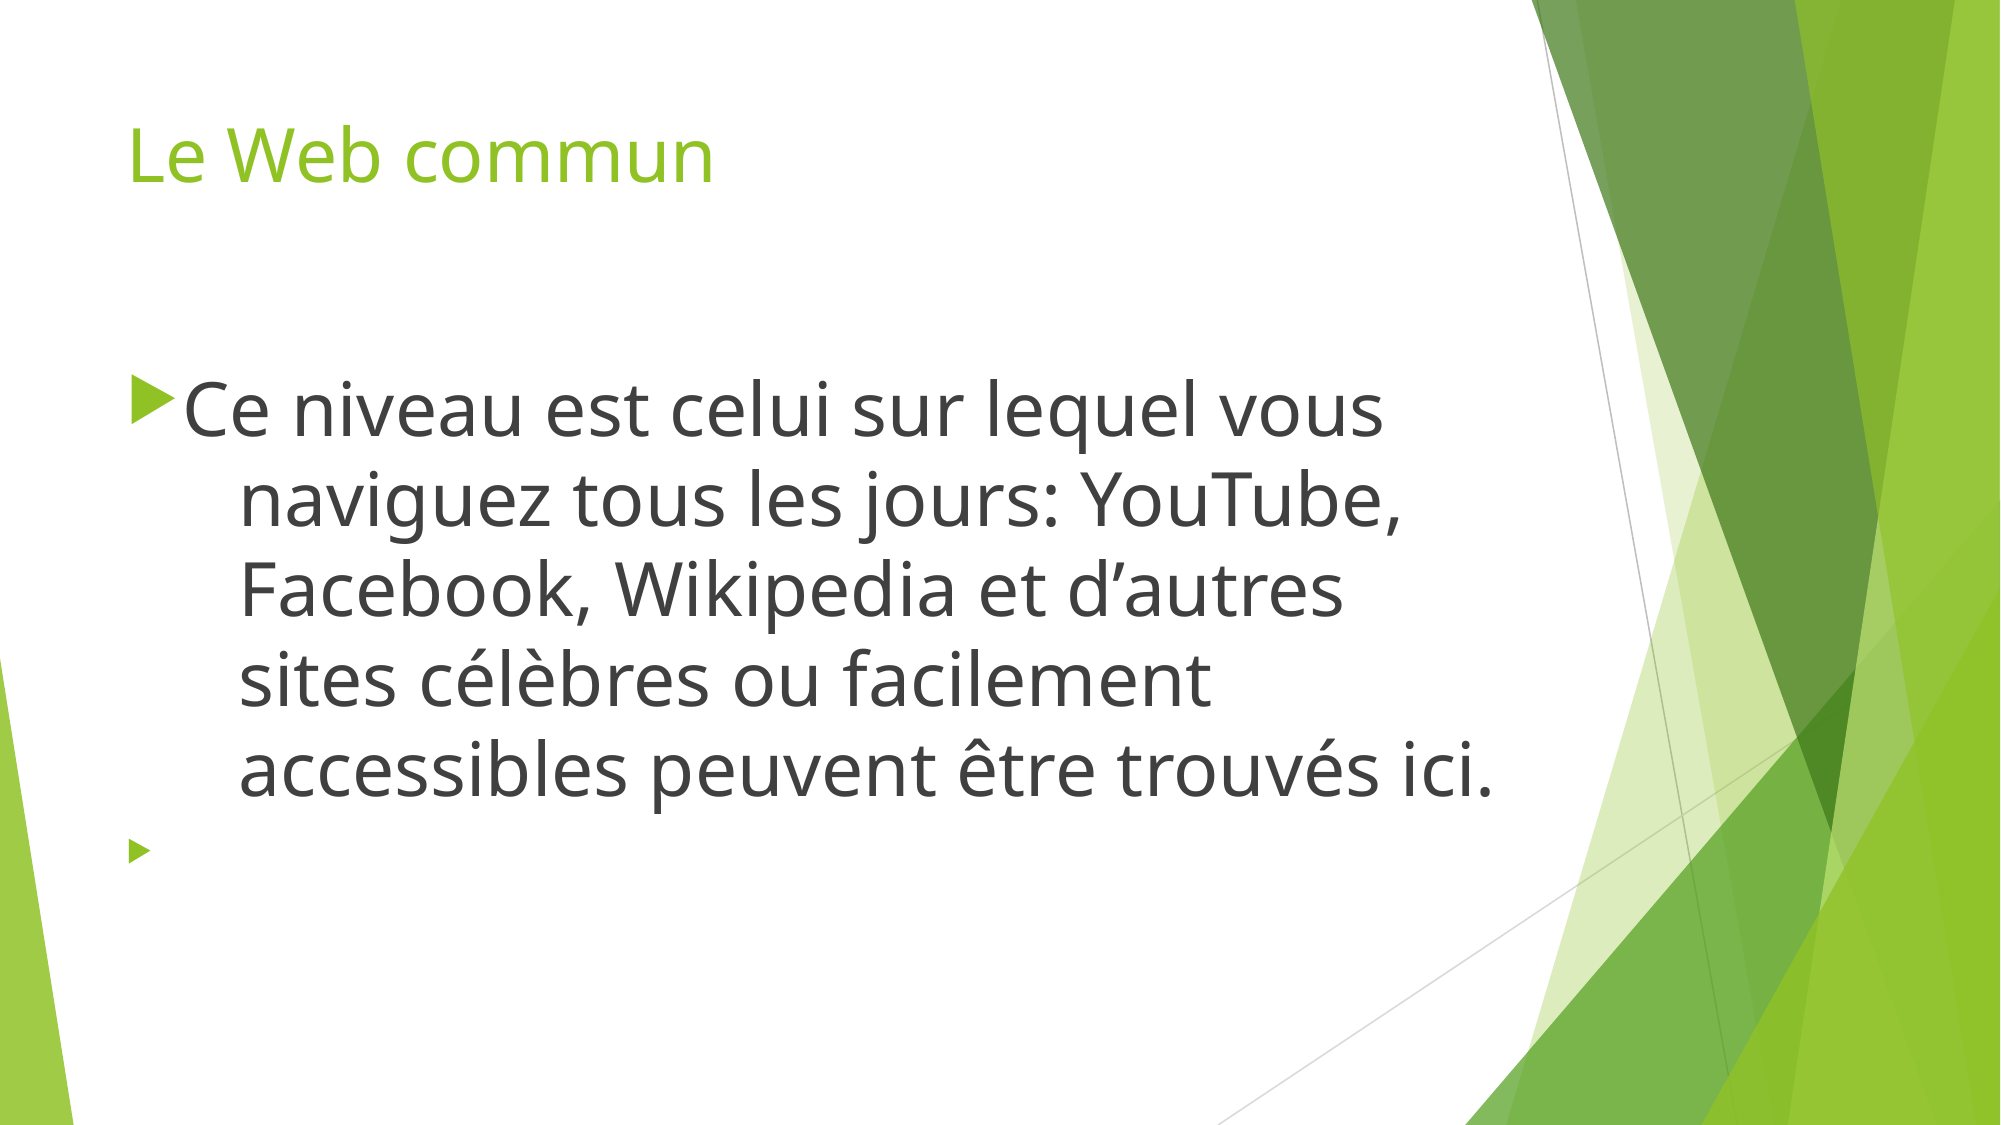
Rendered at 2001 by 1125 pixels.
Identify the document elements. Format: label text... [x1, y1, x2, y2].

title Le Web commun [111, 99, 1522, 317]
list Ce niveau est celui sur lequel vous naviguez tous les jours: YouTube, Facebook, Wikipedia et d’autres sites célèbres ou facilement accessibles peuvent être trouvés ici. [111, 354, 1522, 992]
